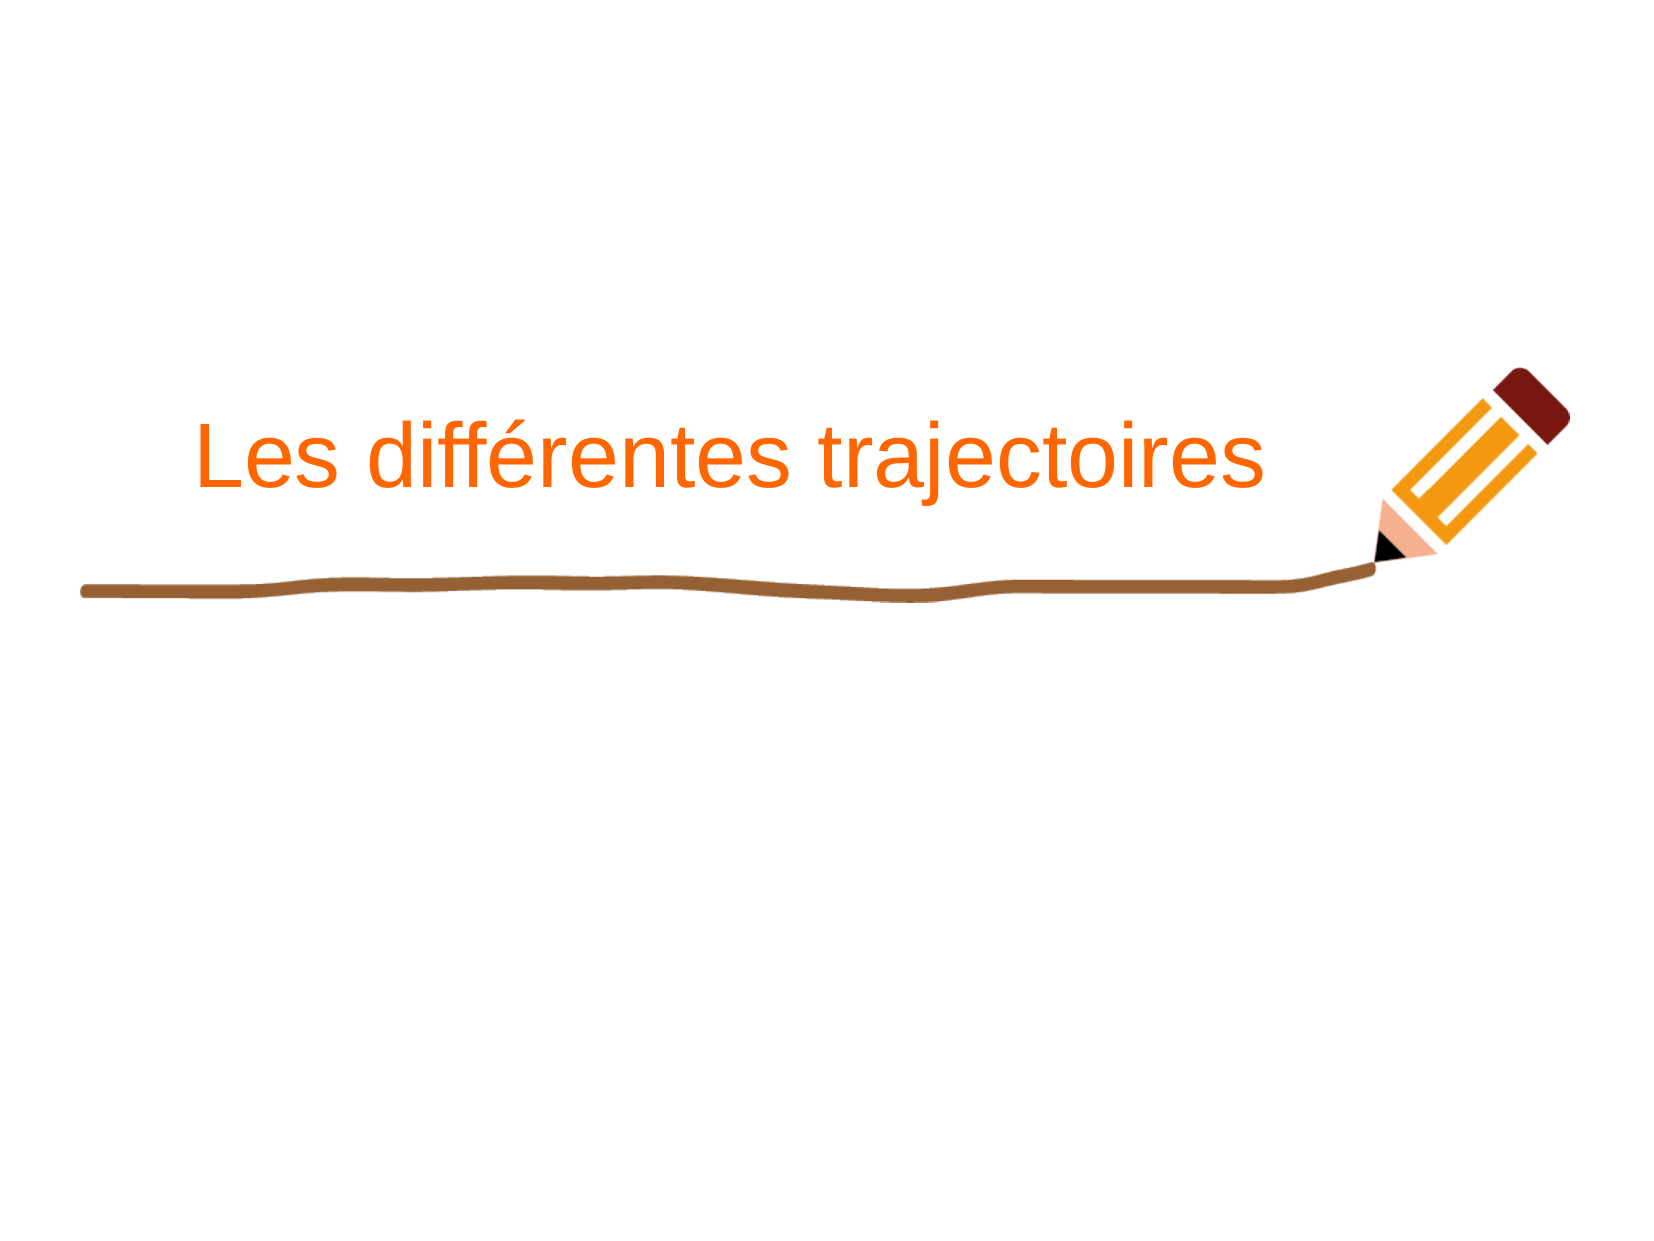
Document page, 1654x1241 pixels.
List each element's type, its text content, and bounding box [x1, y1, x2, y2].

picture [80, 367, 1570, 603]
title Les différentes trajectoires [82, 352, 1379, 560]
